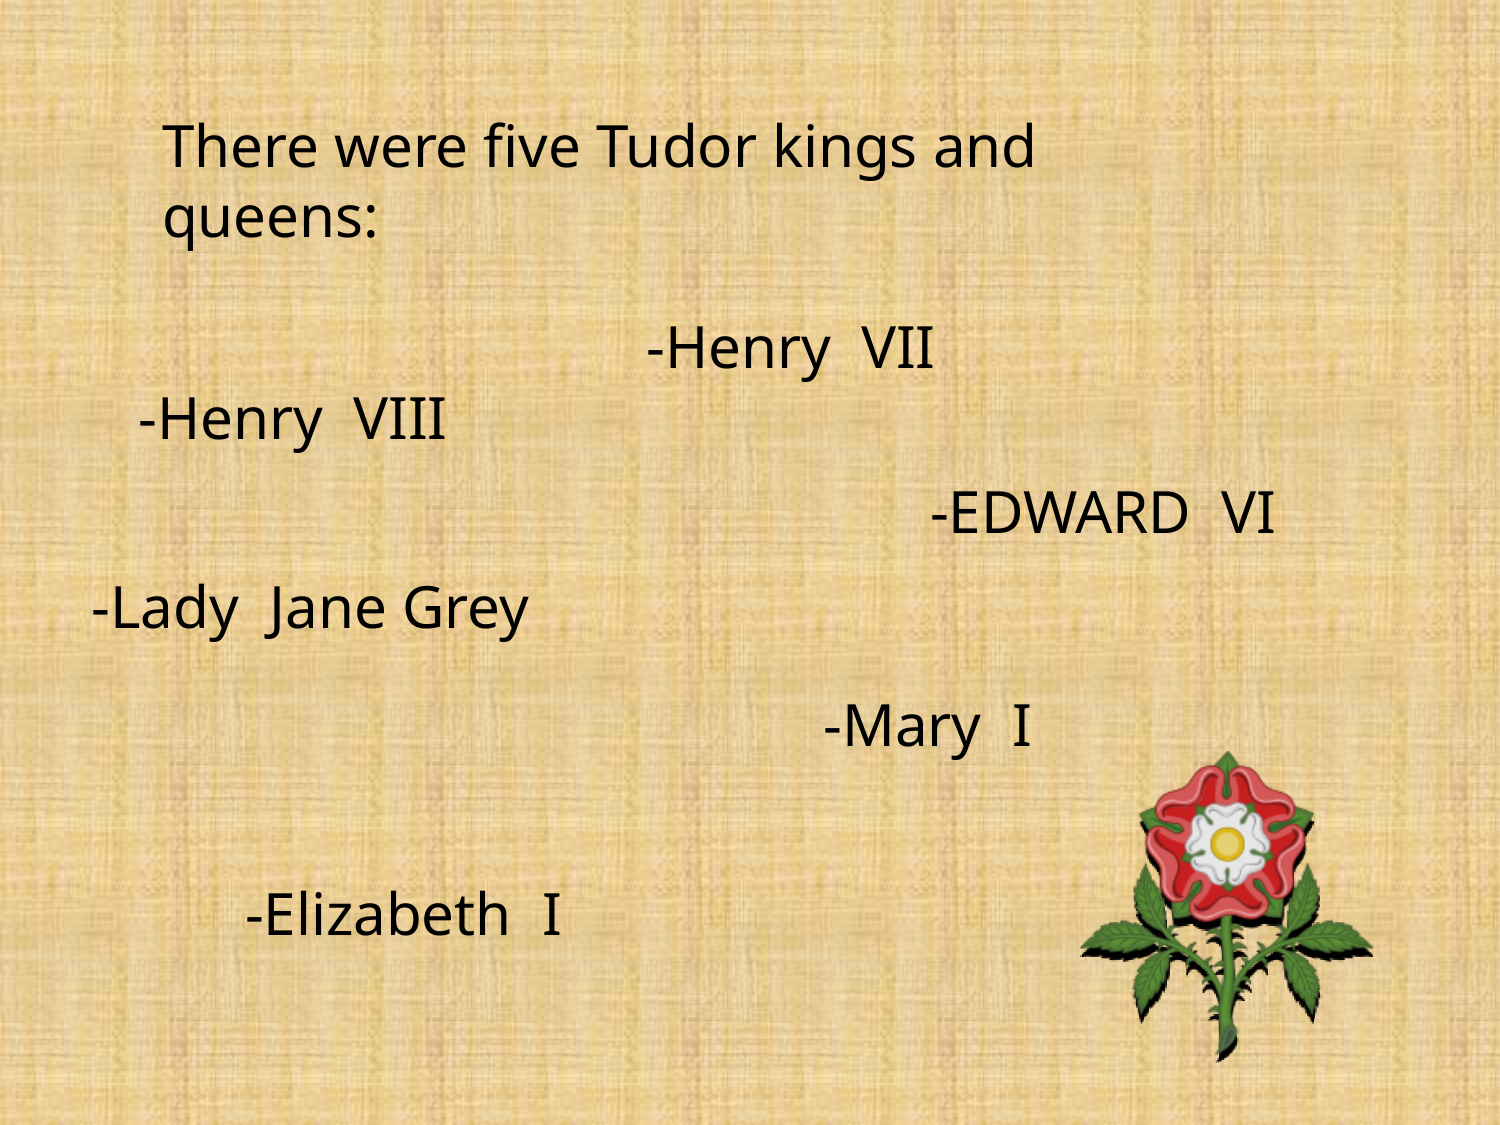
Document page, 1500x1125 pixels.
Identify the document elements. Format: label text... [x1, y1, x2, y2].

text_box -Henry VIII [123, 373, 520, 529]
picture [0, 0, 1500, 1125]
text_box -Mary I [809, 680, 1211, 836]
text_box -Henry VII [631, 302, 1004, 388]
text_box There were five Tudor kings and queens: [147, 101, 1111, 397]
text_box -Lady Jane Grey [76, 562, 632, 718]
text_box -Elizabeth I [230, 869, 762, 1025]
text_box -EDWARD VI [915, 467, 1306, 623]
